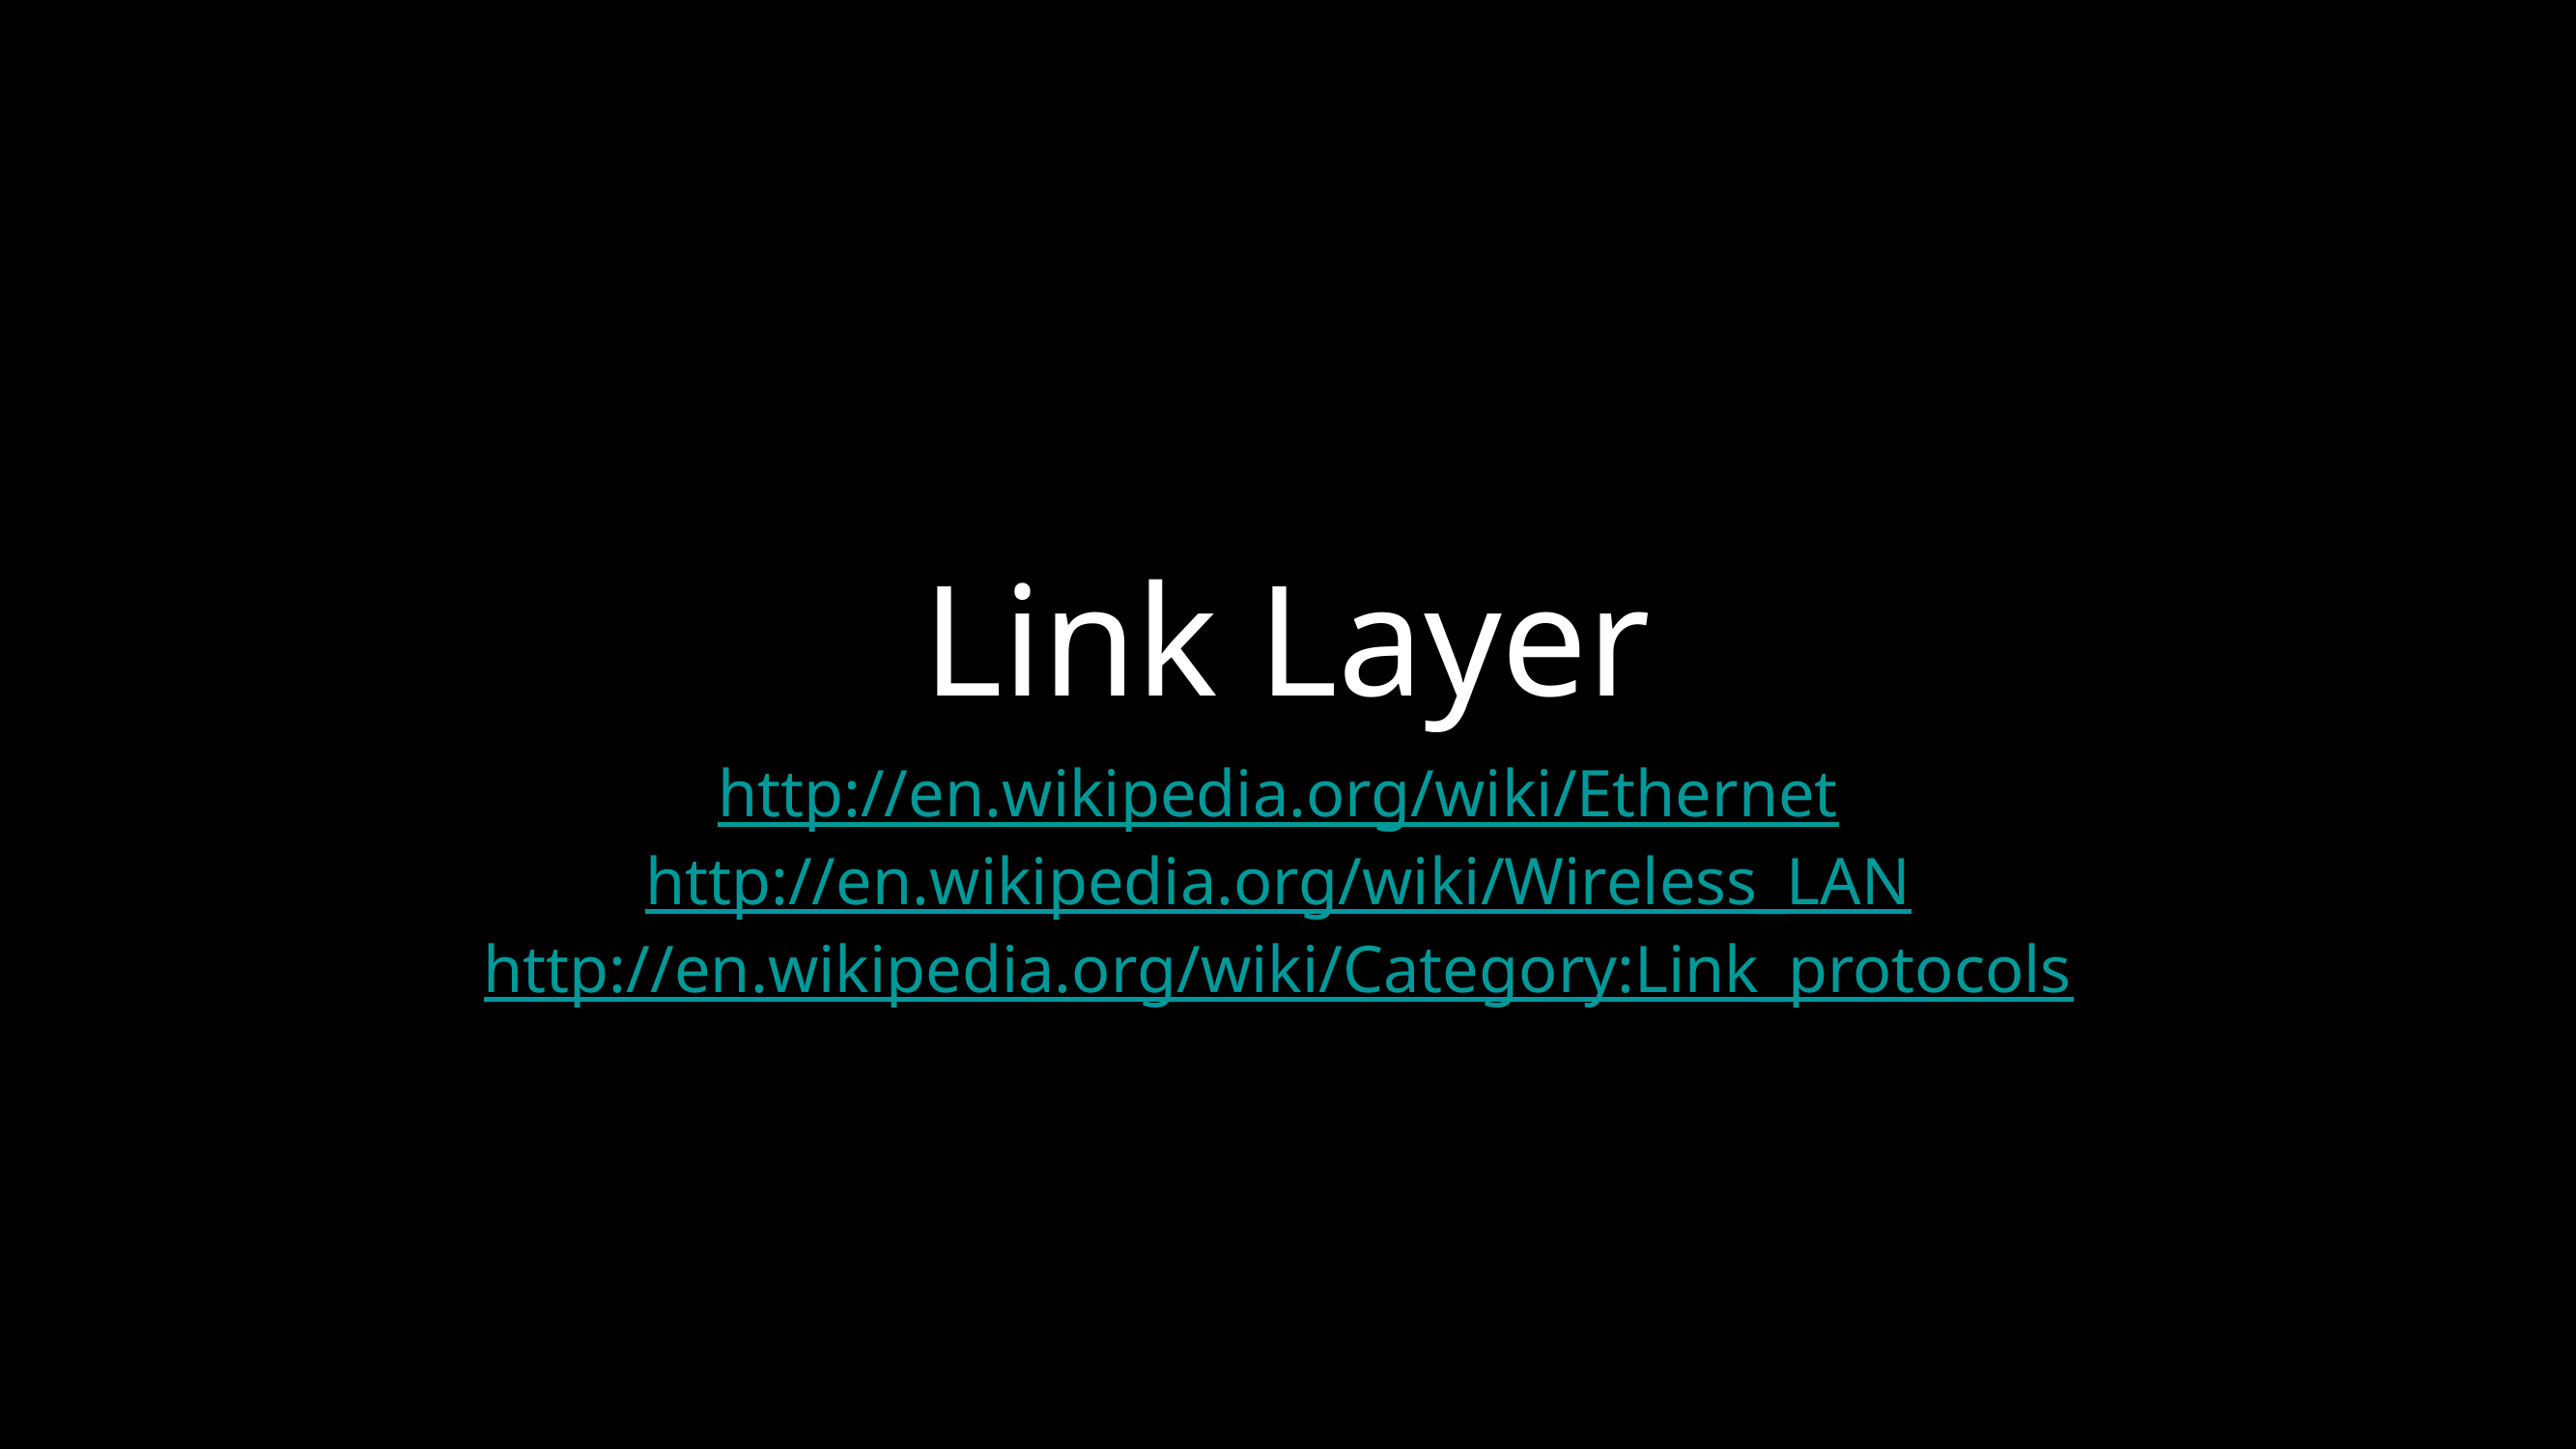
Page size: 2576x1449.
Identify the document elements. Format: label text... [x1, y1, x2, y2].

title Link Layer [183, 243, 2392, 733]
list http://en.wikipedia.org/wiki/Ethernet http://en.wikipedia.org/wiki/Wireless_LAN http://en.wikipedia.org/wiki/Category:Link_protocols [183, 746, 2392, 1174]
